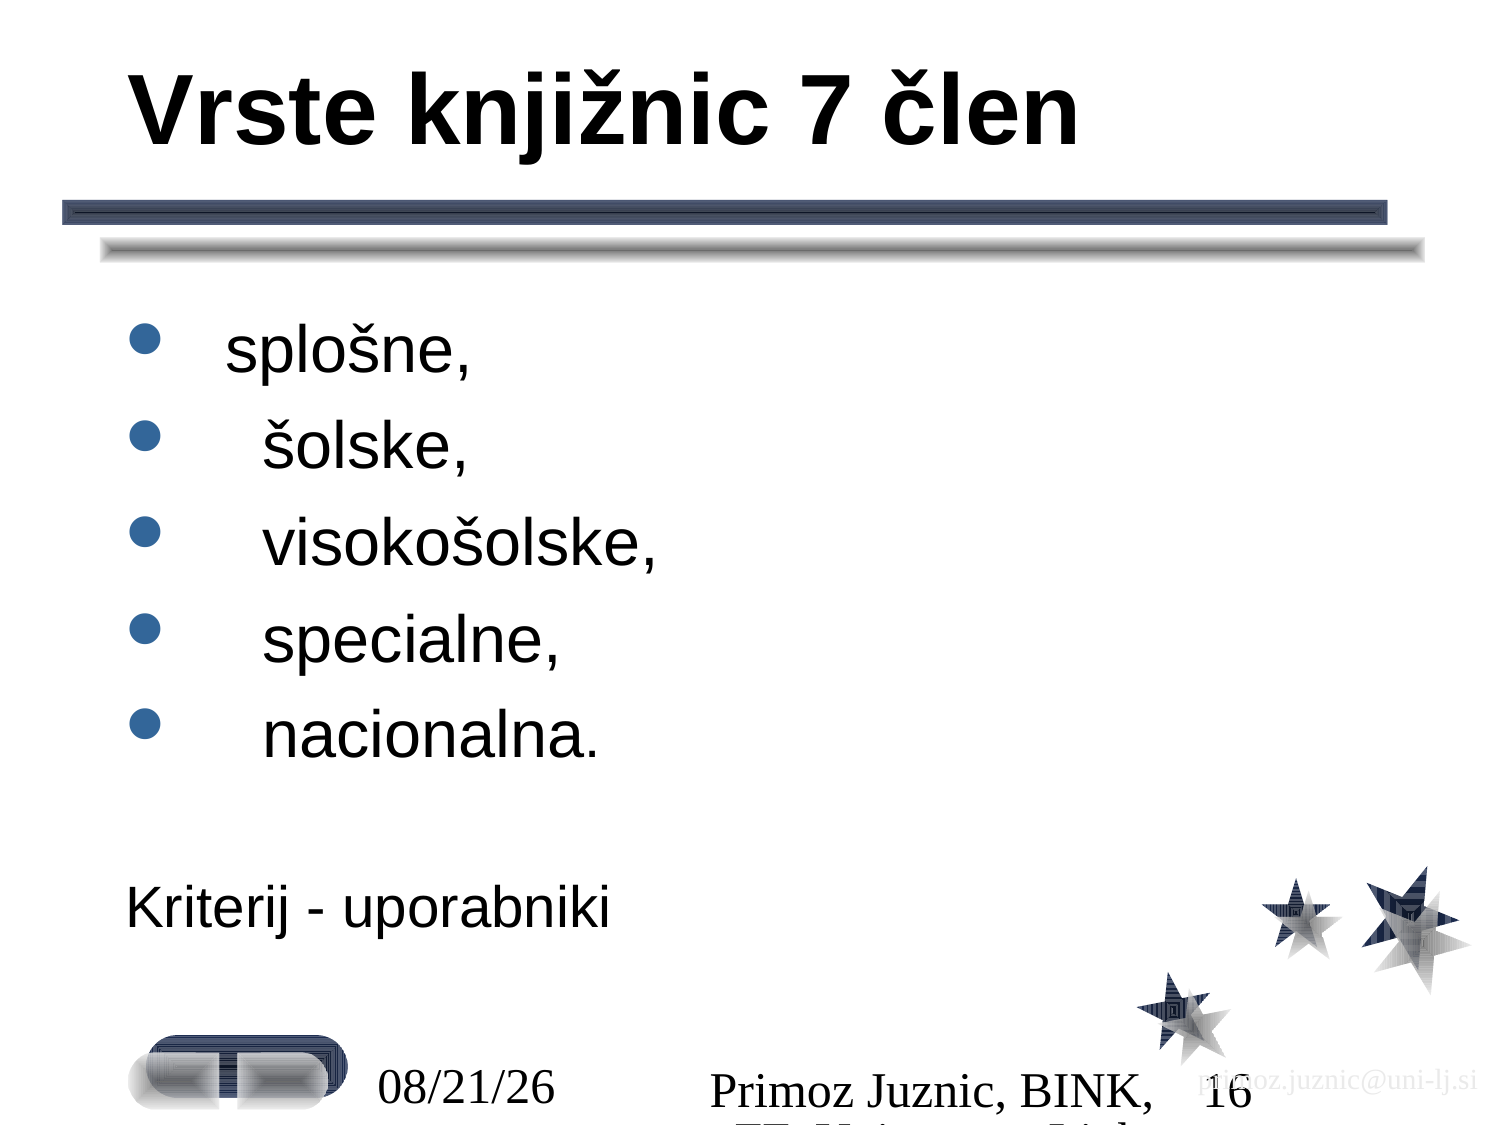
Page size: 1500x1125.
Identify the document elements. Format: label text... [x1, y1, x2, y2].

text_box splošne, šolske, visokošolske, specialne, nacionalna. Kriterij - uporabniki [110, 297, 1461, 1042]
title Vrste knjižnic 7 člen [112, 37, 1459, 173]
